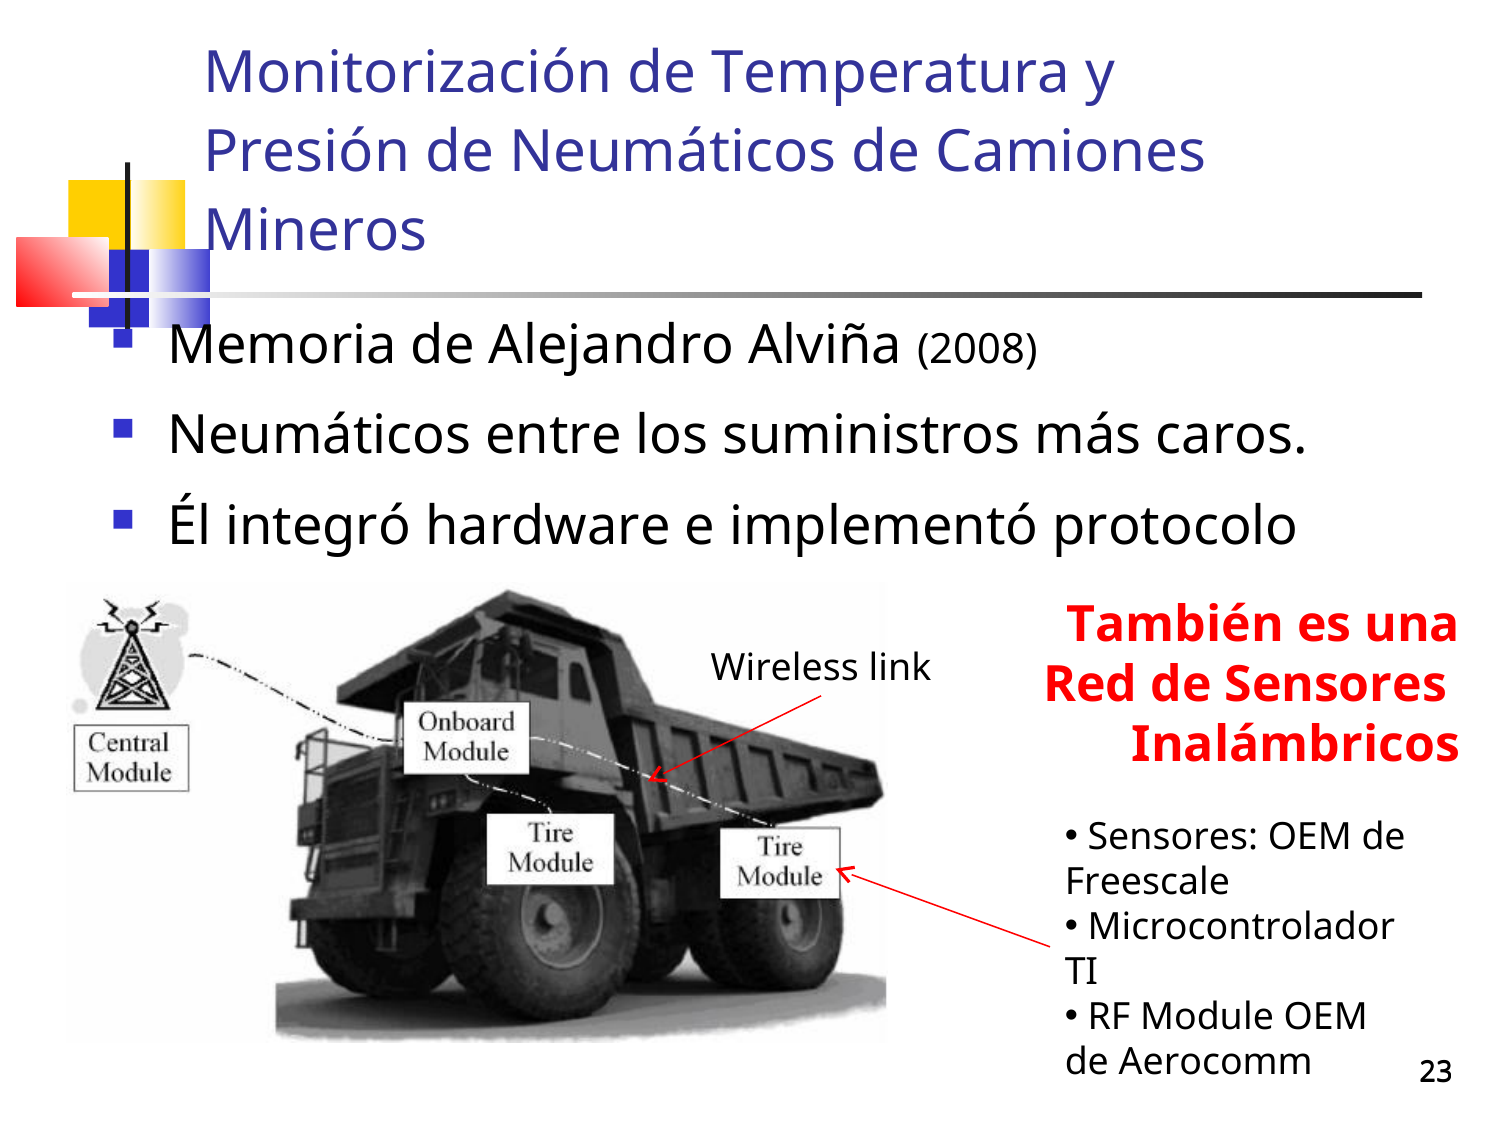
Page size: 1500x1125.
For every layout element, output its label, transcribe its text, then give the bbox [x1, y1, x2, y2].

list Memoria de Alejandro Alviña (2008) Neumáticos entre los suministros más caros. Él integró hardware e implementó protocolo [95, 297, 1500, 578]
text_box Wireless link [695, 635, 947, 696]
text_box También es una Red de Sensores Inalámbricos [1028, 583, 1475, 779]
text_box Sensores: OEM de Freescale Microcontrolador TI RF Module OEM de Aerocomm [1050, 804, 1432, 1090]
picture [66, 582, 888, 1043]
text_box <number> [1155, 1024, 1468, 1100]
title Monitorización de Temperatura y Presión de Neumáticos de Camiones Mineros [188, 35, 1269, 276]
